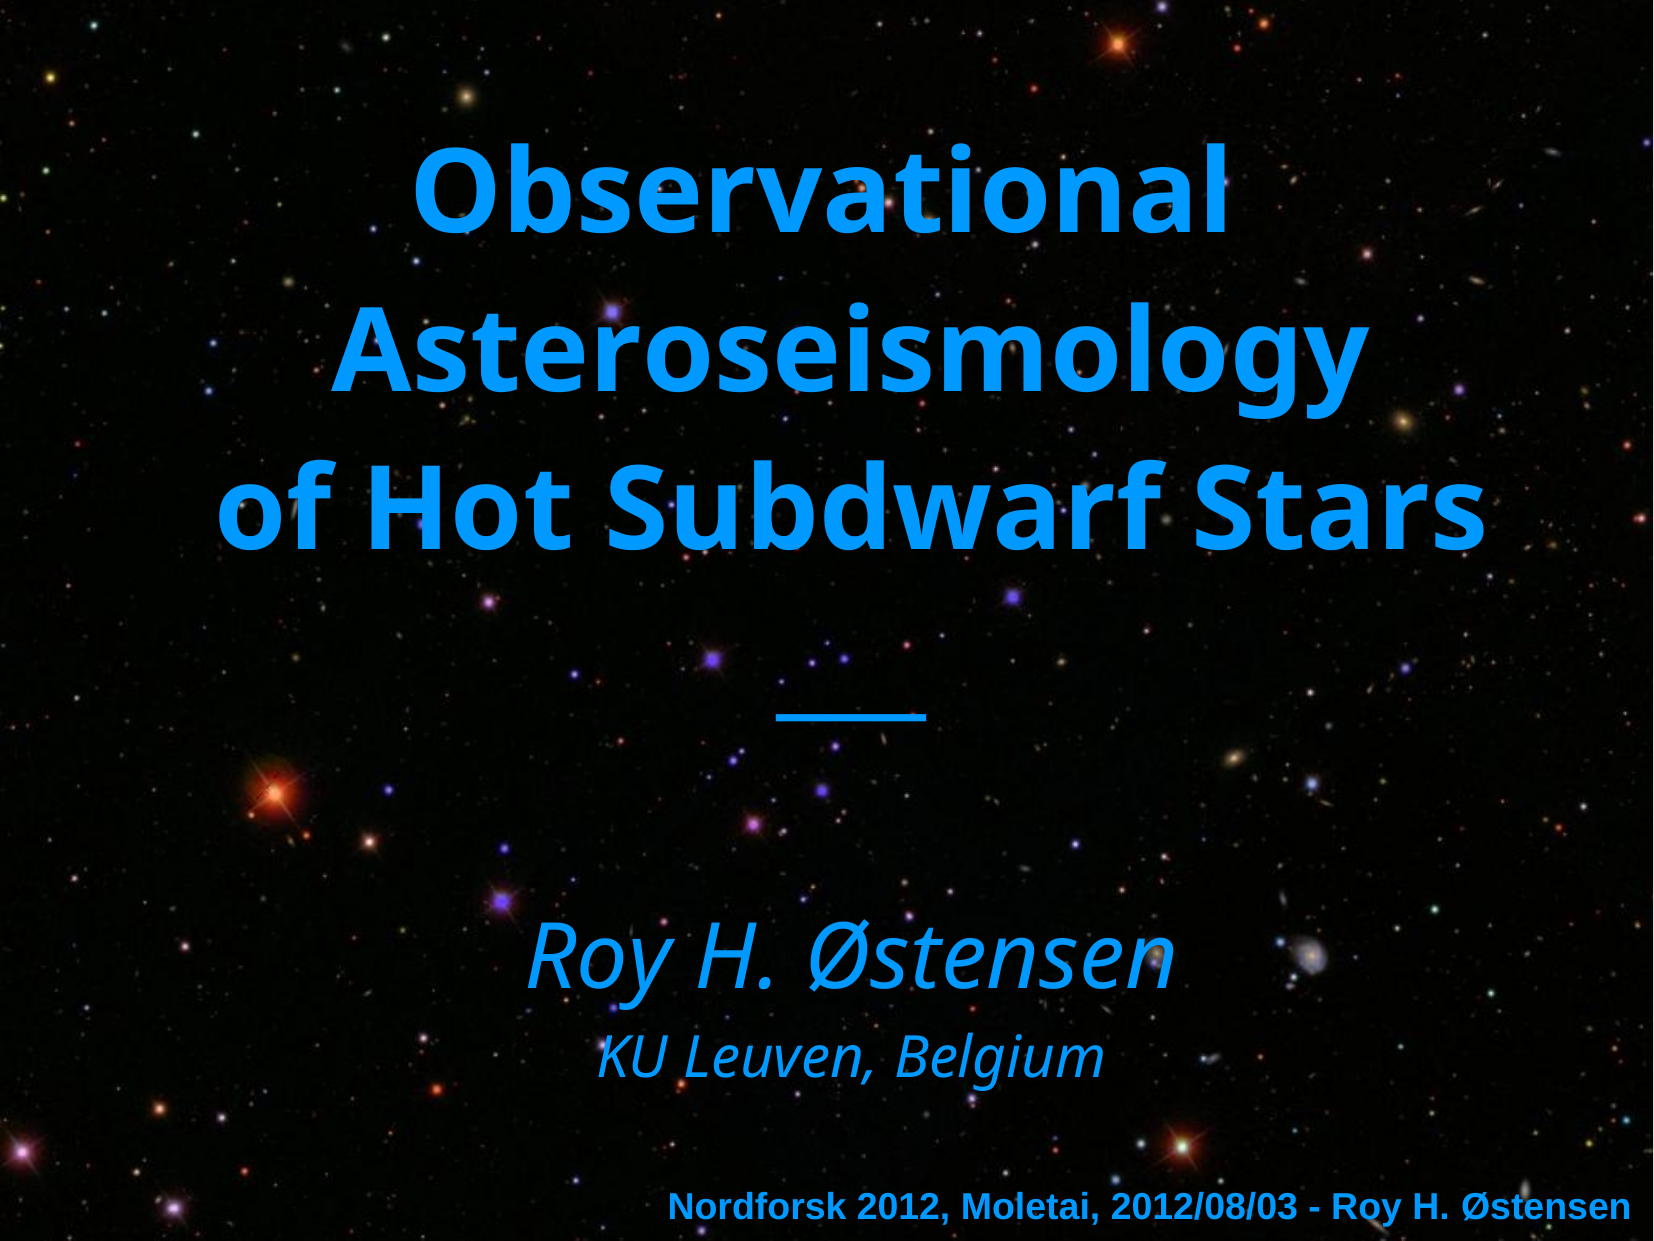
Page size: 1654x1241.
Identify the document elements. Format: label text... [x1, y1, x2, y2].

title Observational Asteroseismology of Hot Subdwarf Stars ___ Roy H. Østensen KU Leuven, Belgium [52, 114, 1592, 1088]
picture [0, 0, 1654, 1241]
